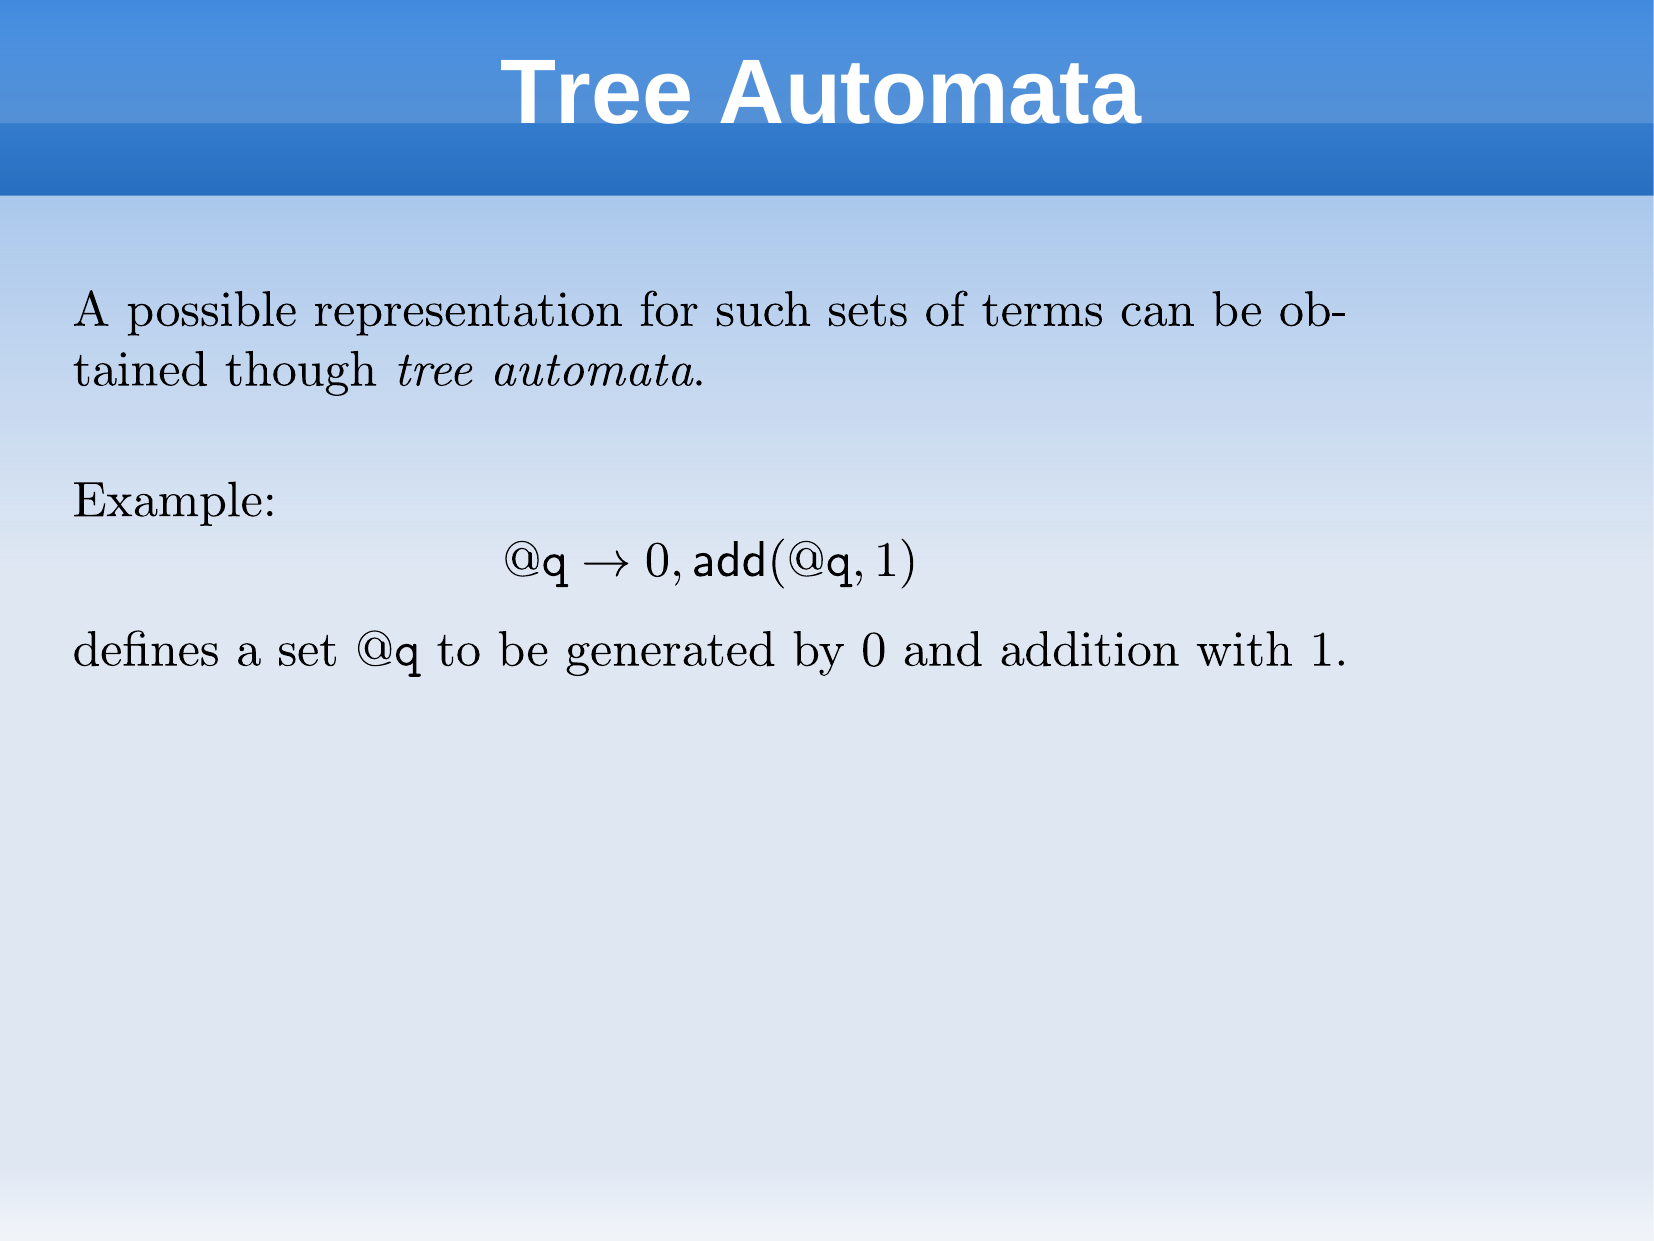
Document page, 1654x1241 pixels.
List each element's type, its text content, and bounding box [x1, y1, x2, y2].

picture [0, 0, 1654, 1241]
title Tree Automata [76, 0, 1565, 196]
text_box [72, 289, 1349, 677]
